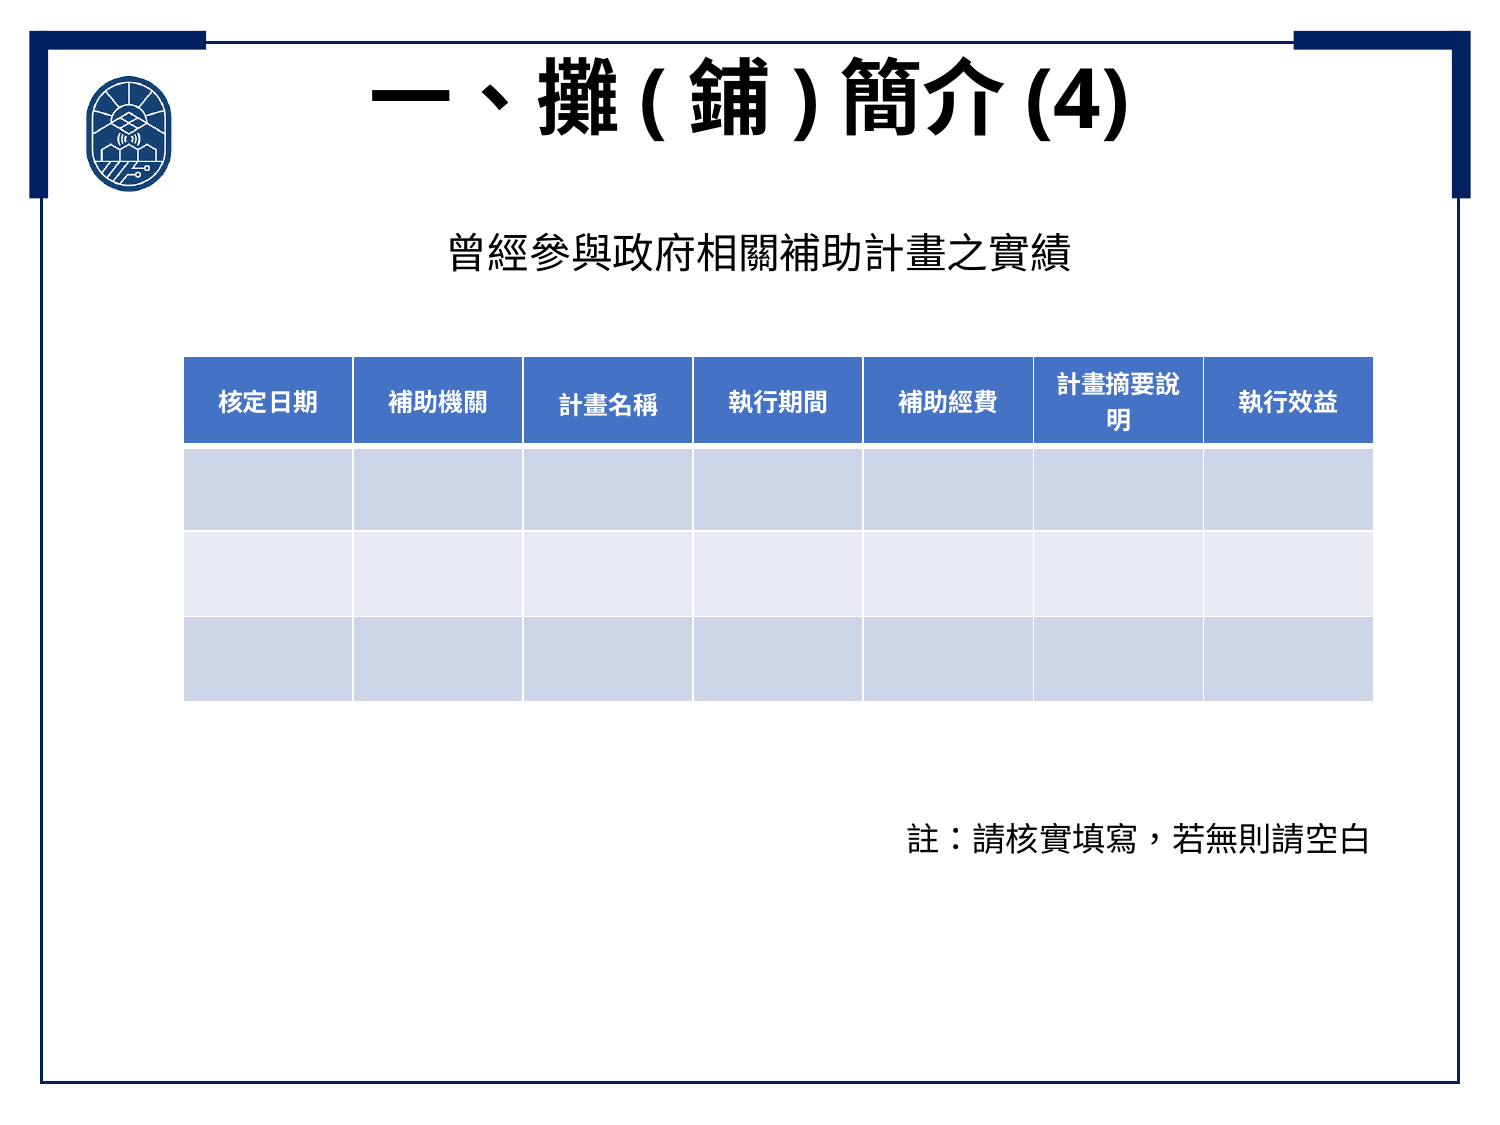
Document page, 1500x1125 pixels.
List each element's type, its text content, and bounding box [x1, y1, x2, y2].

table_cell [354, 532, 522, 616]
table_cell [694, 449, 862, 530]
picture [50, 55, 207, 212]
table_header 計畫名稱 [524, 357, 692, 443]
table_header 補助機關 [354, 357, 522, 443]
text_box 曾經參與政府相關補助計畫之實績 [430, 219, 1181, 285]
table_cell [524, 532, 692, 616]
table_cell [184, 532, 352, 616]
table_cell [1204, 617, 1373, 701]
table_cell [184, 617, 352, 701]
text_box 註：請核實填寫，若無則請空白 [891, 810, 1500, 866]
table_header 執行效益 [1204, 357, 1373, 443]
table_cell [354, 617, 522, 701]
table_cell [1034, 449, 1203, 530]
table_cell [694, 532, 862, 616]
table_cell [184, 449, 352, 530]
table_cell [1204, 449, 1373, 530]
table_cell [354, 449, 522, 530]
table_cell [524, 449, 692, 530]
table_cell [1204, 532, 1373, 616]
table_cell [864, 449, 1033, 530]
table_header 計畫摘要說明 [1034, 357, 1203, 443]
table_header 補助經費 [864, 357, 1033, 443]
table_header 執行期間 [694, 357, 862, 443]
table_cell [1034, 532, 1203, 616]
table_header 核定日期 [184, 357, 352, 443]
table_cell [1034, 617, 1203, 701]
text_box 一、攤(鋪)簡介(4) [74, 19, 1425, 171]
table_cell [864, 532, 1033, 616]
table_cell [694, 617, 862, 701]
table_cell [864, 617, 1033, 701]
table_cell [524, 617, 692, 701]
